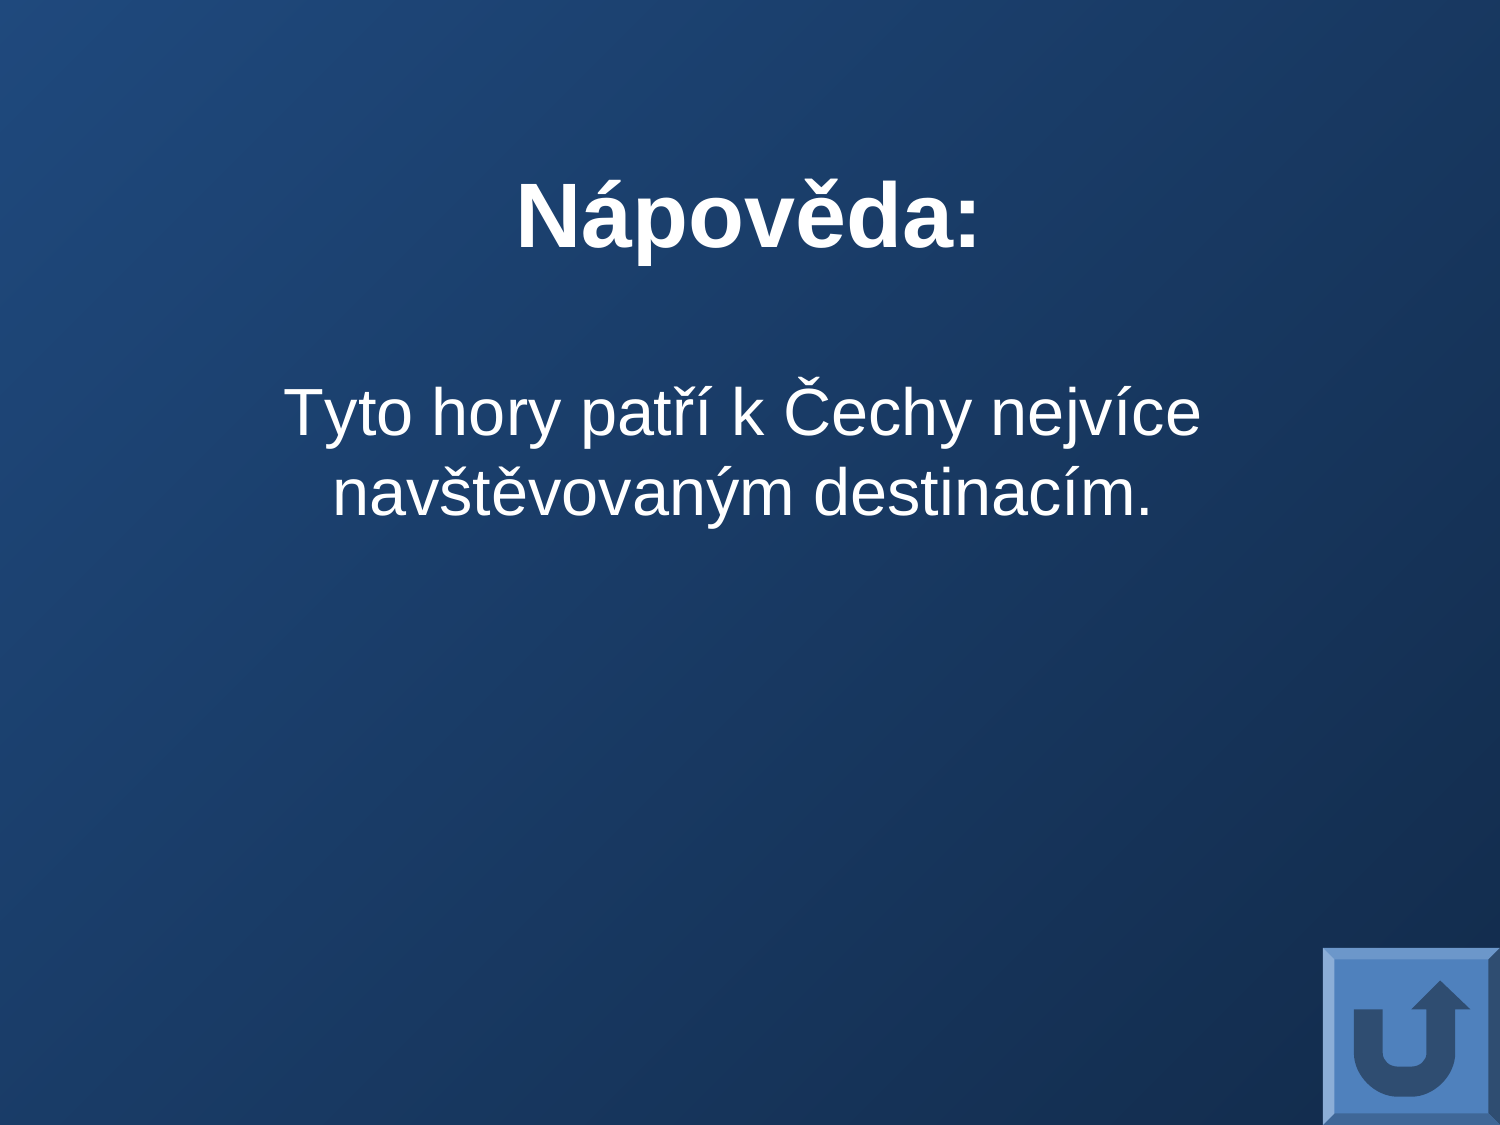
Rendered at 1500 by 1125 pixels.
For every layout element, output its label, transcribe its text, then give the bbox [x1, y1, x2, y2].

text_box [1324, 947, 1500, 1125]
title Nápověda: [112, 90, 1388, 332]
text_box Tyto hory patří k Čechy nejvíce navštěvovaným destinacím. [218, 361, 1269, 650]
